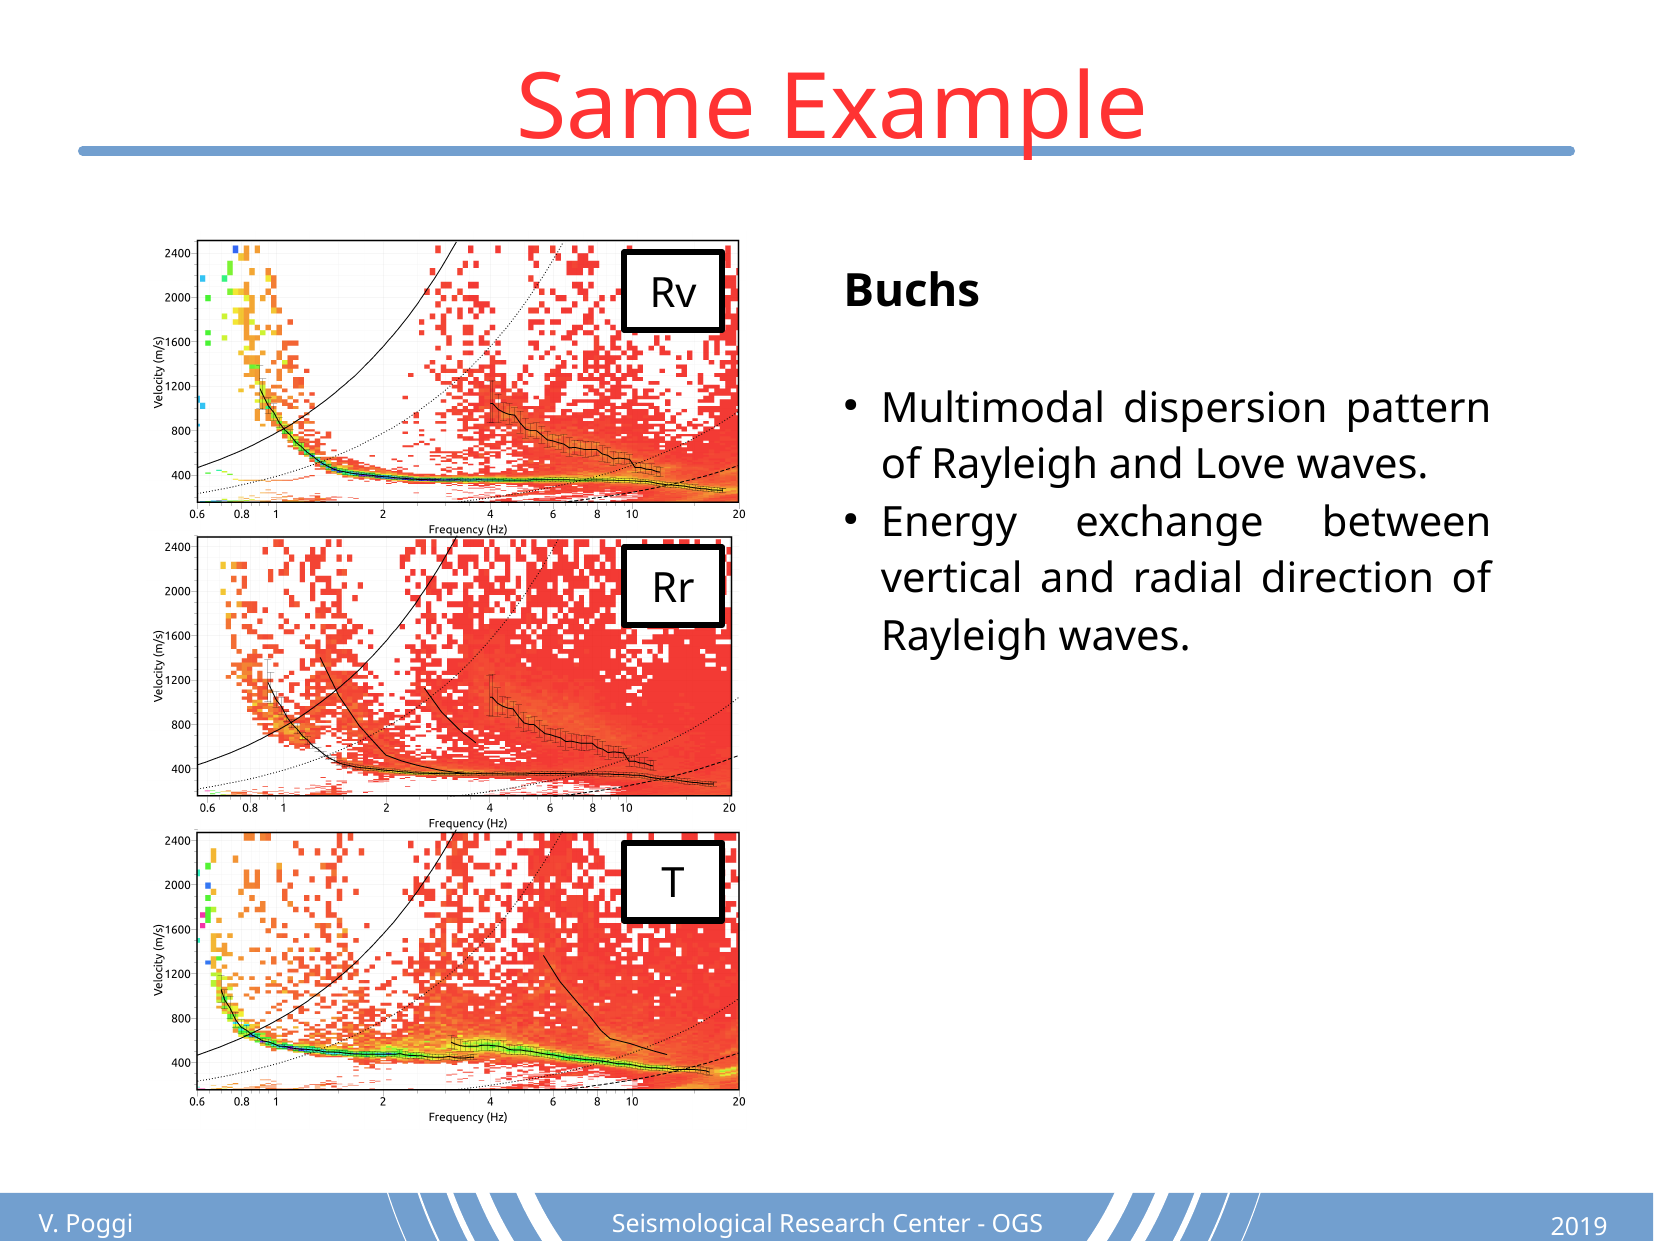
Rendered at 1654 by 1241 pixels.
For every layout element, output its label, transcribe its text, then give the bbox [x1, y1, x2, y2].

text_box T [624, 848, 723, 915]
text_box Rr [624, 552, 723, 620]
text_box Buchs Multimodal dispersion pattern of Rayleigh and Love waves. Energy exchange between vertical and radial direction of Rayleigh waves. [828, 250, 1507, 635]
text_box Same Example [90, 33, 1576, 155]
text_box Rv [624, 257, 723, 325]
picture [146, 231, 747, 1130]
